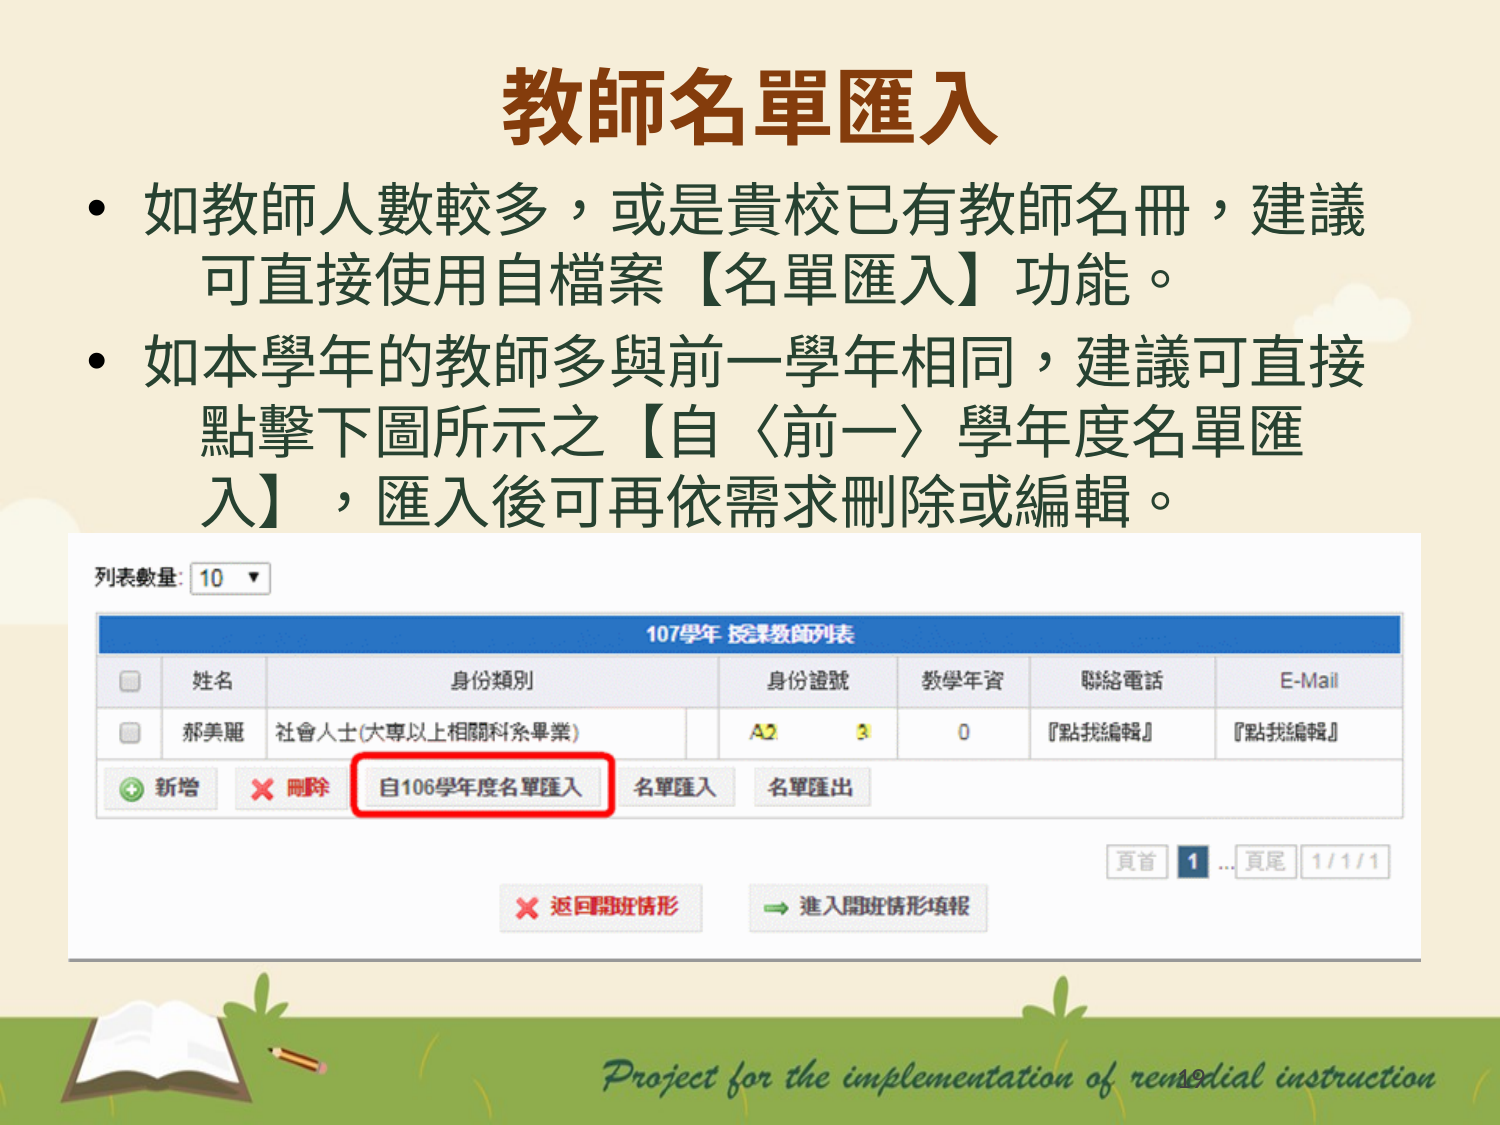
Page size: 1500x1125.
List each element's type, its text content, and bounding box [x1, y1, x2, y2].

title 教師名單匯入 [13, 45, 1491, 178]
picture [68, 533, 1421, 963]
text_box 如教師人數較多，或是貴校已有教師名冊，建議可直接使用自檔案【名單匯入】功能。 如本學年的教師多與前一學年相同，建議可直接點擊下圖所示之【自〈前一〉學年度名單匯入】，匯入後可再依需求刪除或編輯。 [72, 178, 1430, 543]
text_box [1161, 1046, 1499, 1107]
